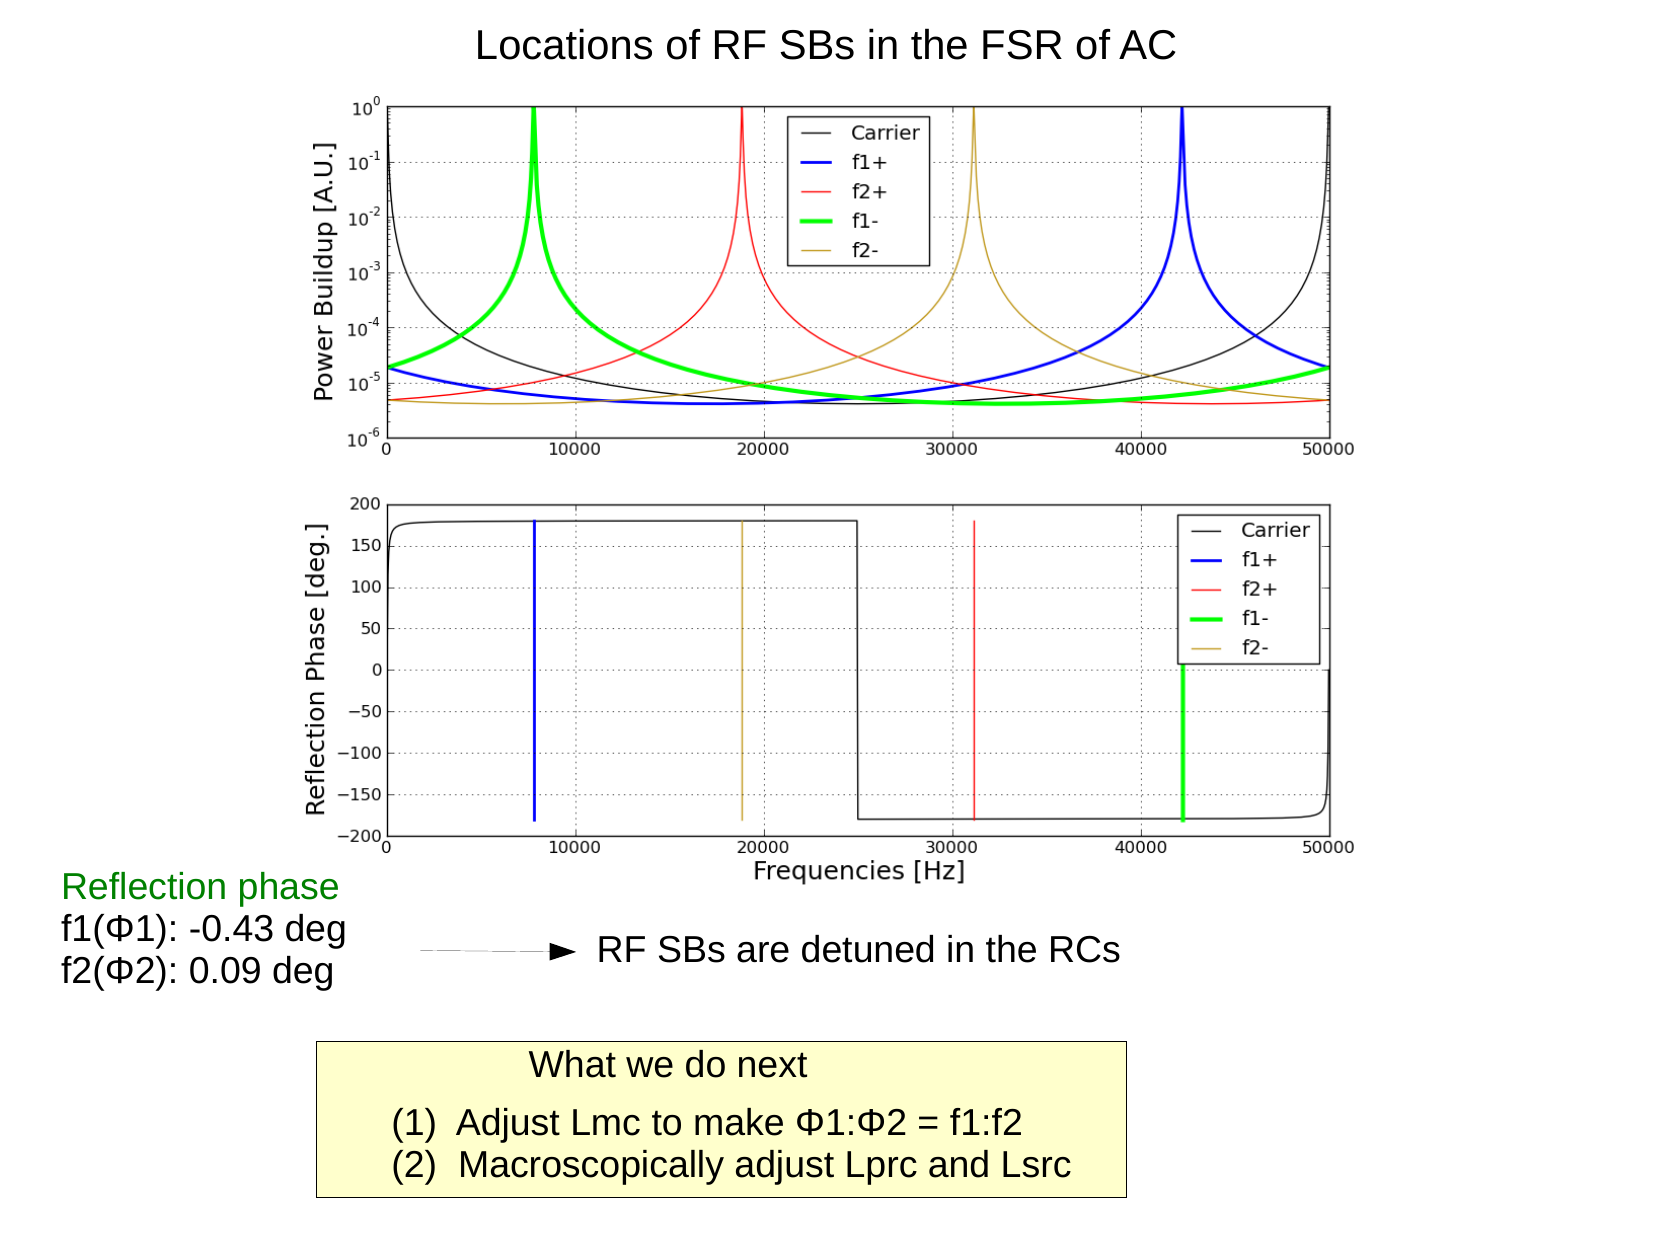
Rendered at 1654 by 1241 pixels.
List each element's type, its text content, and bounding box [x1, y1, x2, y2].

text_box Locations of RF SBs in the FSR of AC [460, 14, 1193, 77]
picture [235, 15, 1451, 927]
text_box Reflection phase f1(Φ1): -0.43 deg f2(Φ2): 0.09 deg [46, 858, 362, 999]
text_box What we do next [513, 1036, 823, 1093]
text_box [316, 1041, 1127, 1198]
text_box (1) Adjust Lmc to make Φ1:Φ2 = f1:f2 (2) Macroscopically adjust Lprc and Lsrc [376, 1093, 1087, 1193]
text_box RF SBs are detuned in the RCs [581, 921, 1137, 979]
